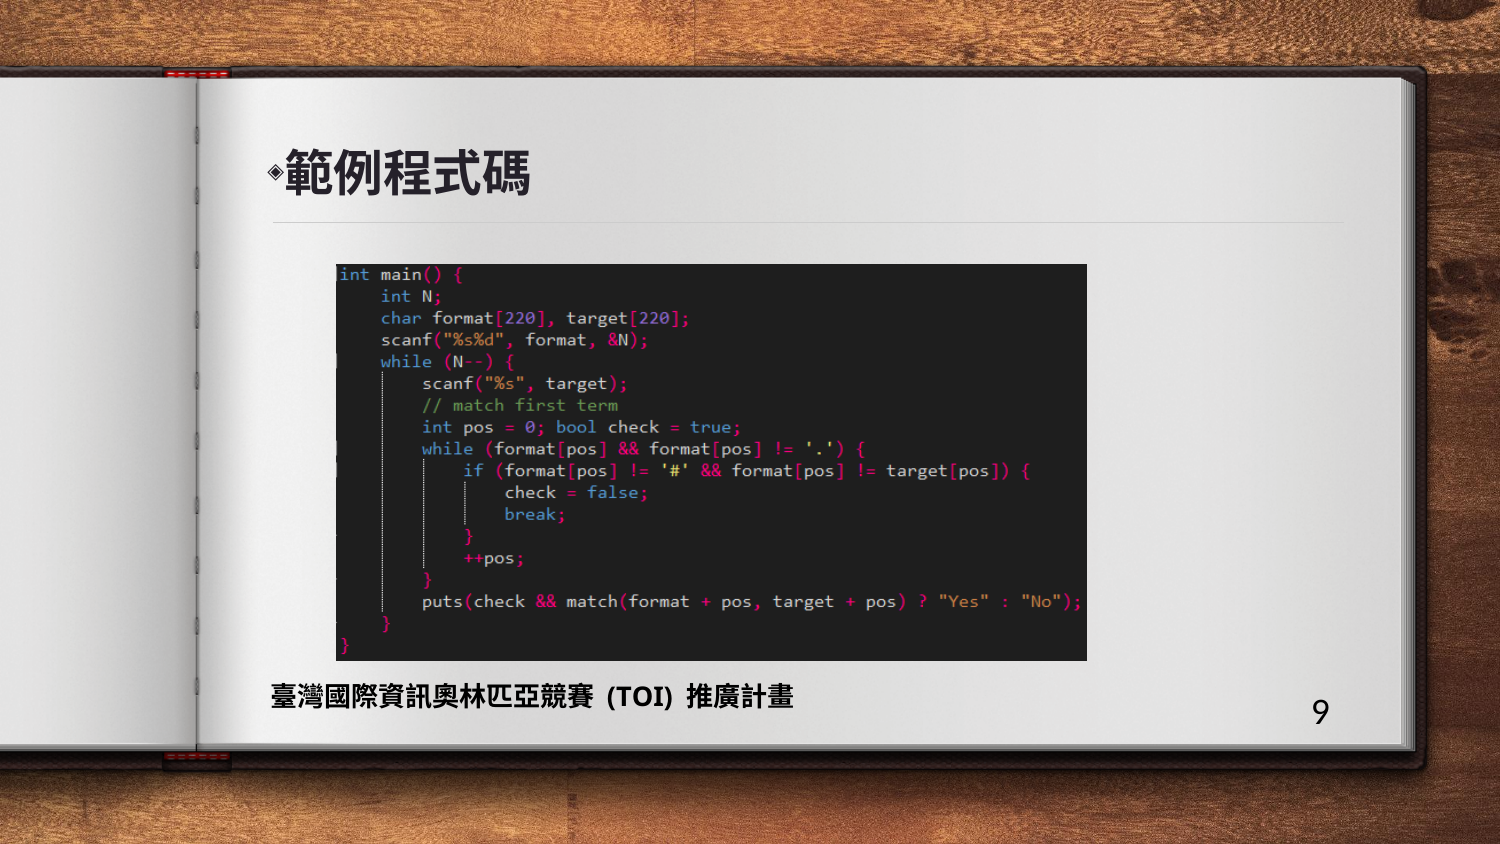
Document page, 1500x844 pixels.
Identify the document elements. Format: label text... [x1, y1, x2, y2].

list 範例程式碼 [252, 126, 1194, 216]
text_box [1295, 672, 1386, 737]
picture [336, 264, 1087, 661]
